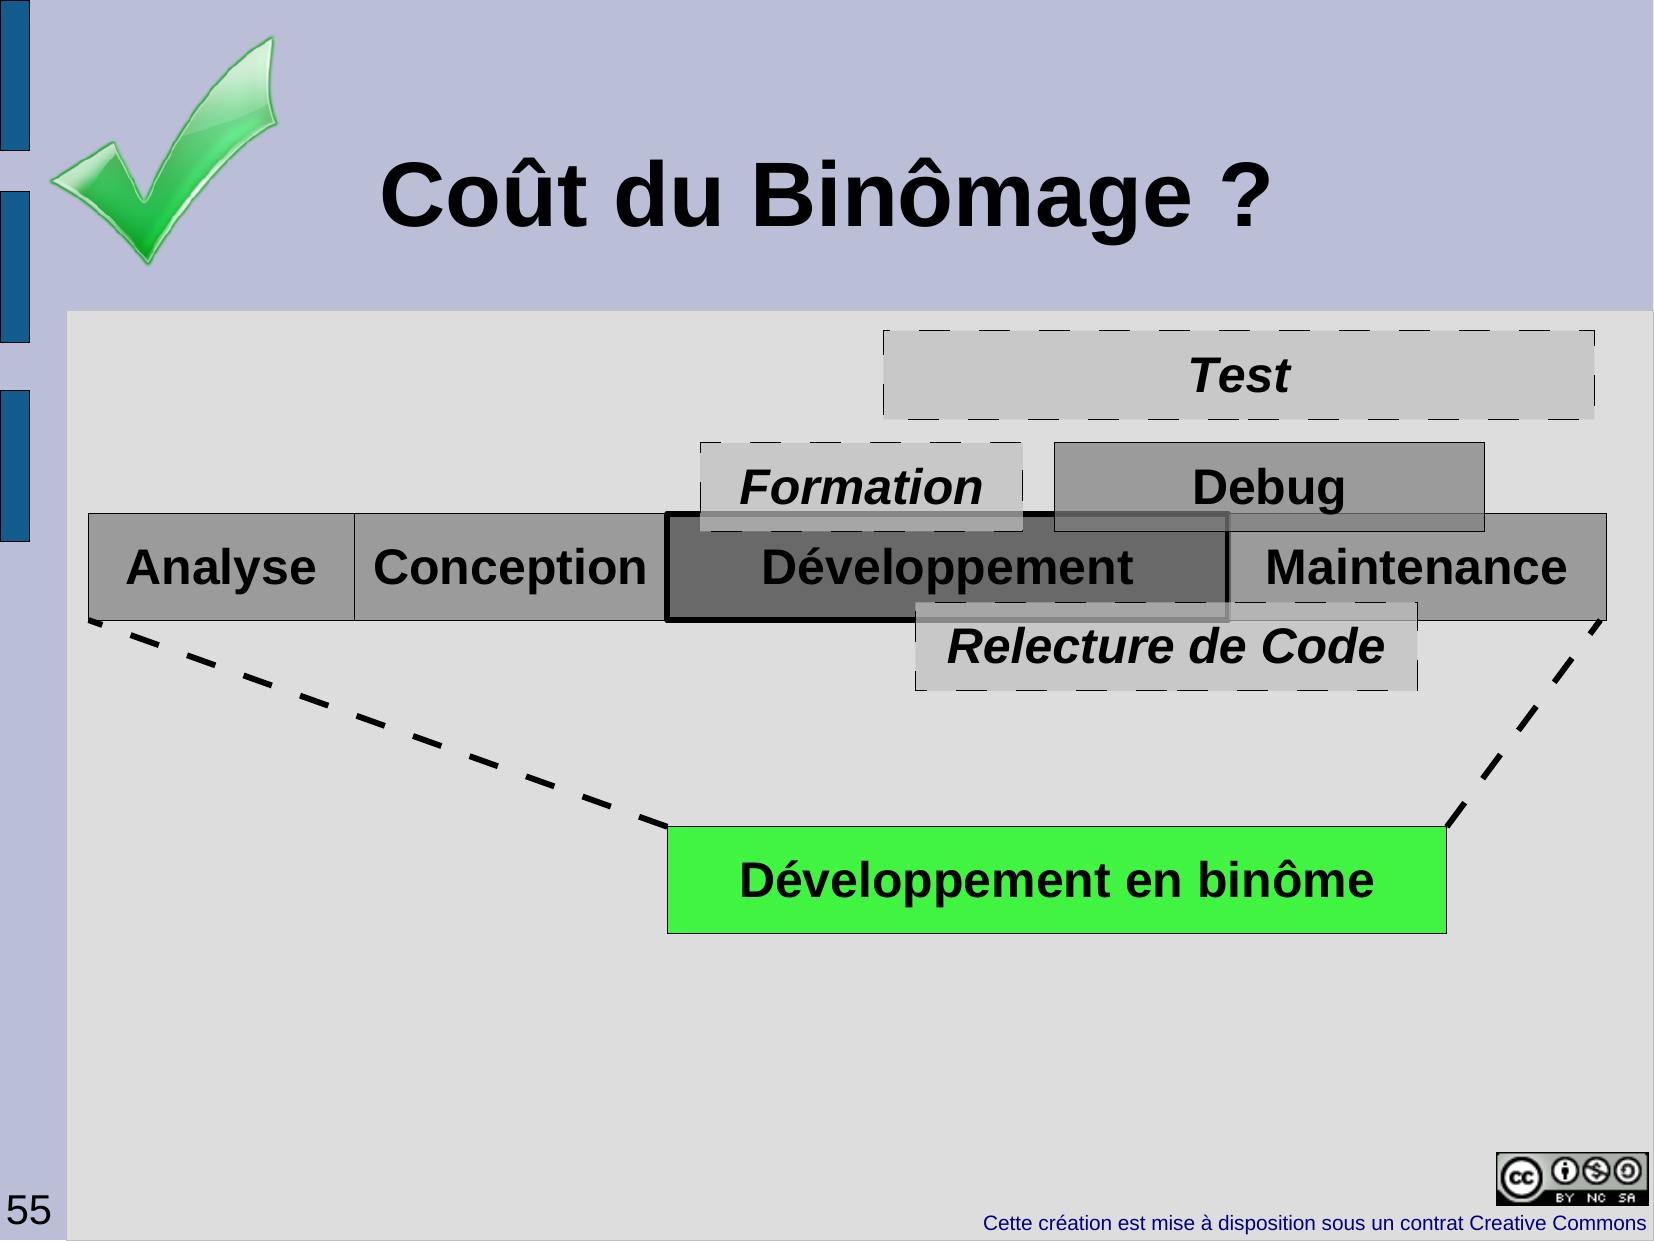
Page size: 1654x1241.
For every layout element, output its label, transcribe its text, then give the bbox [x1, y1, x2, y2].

picture [41, 29, 284, 272]
text_box Formation [700, 442, 1023, 532]
picture [1496, 1152, 1649, 1206]
text_box Développement en binôme [667, 826, 1447, 934]
text_box Debug [1054, 442, 1485, 532]
text_box Analyse [88, 513, 354, 621]
text_box Développement [667, 513, 1228, 621]
text_box Maintenance [1228, 513, 1607, 621]
text_box Conception [354, 513, 667, 621]
text_box Relecture de Code [915, 602, 1418, 691]
title Coût du Binômage ? [121, 91, 1534, 299]
text_box Test [883, 330, 1595, 420]
